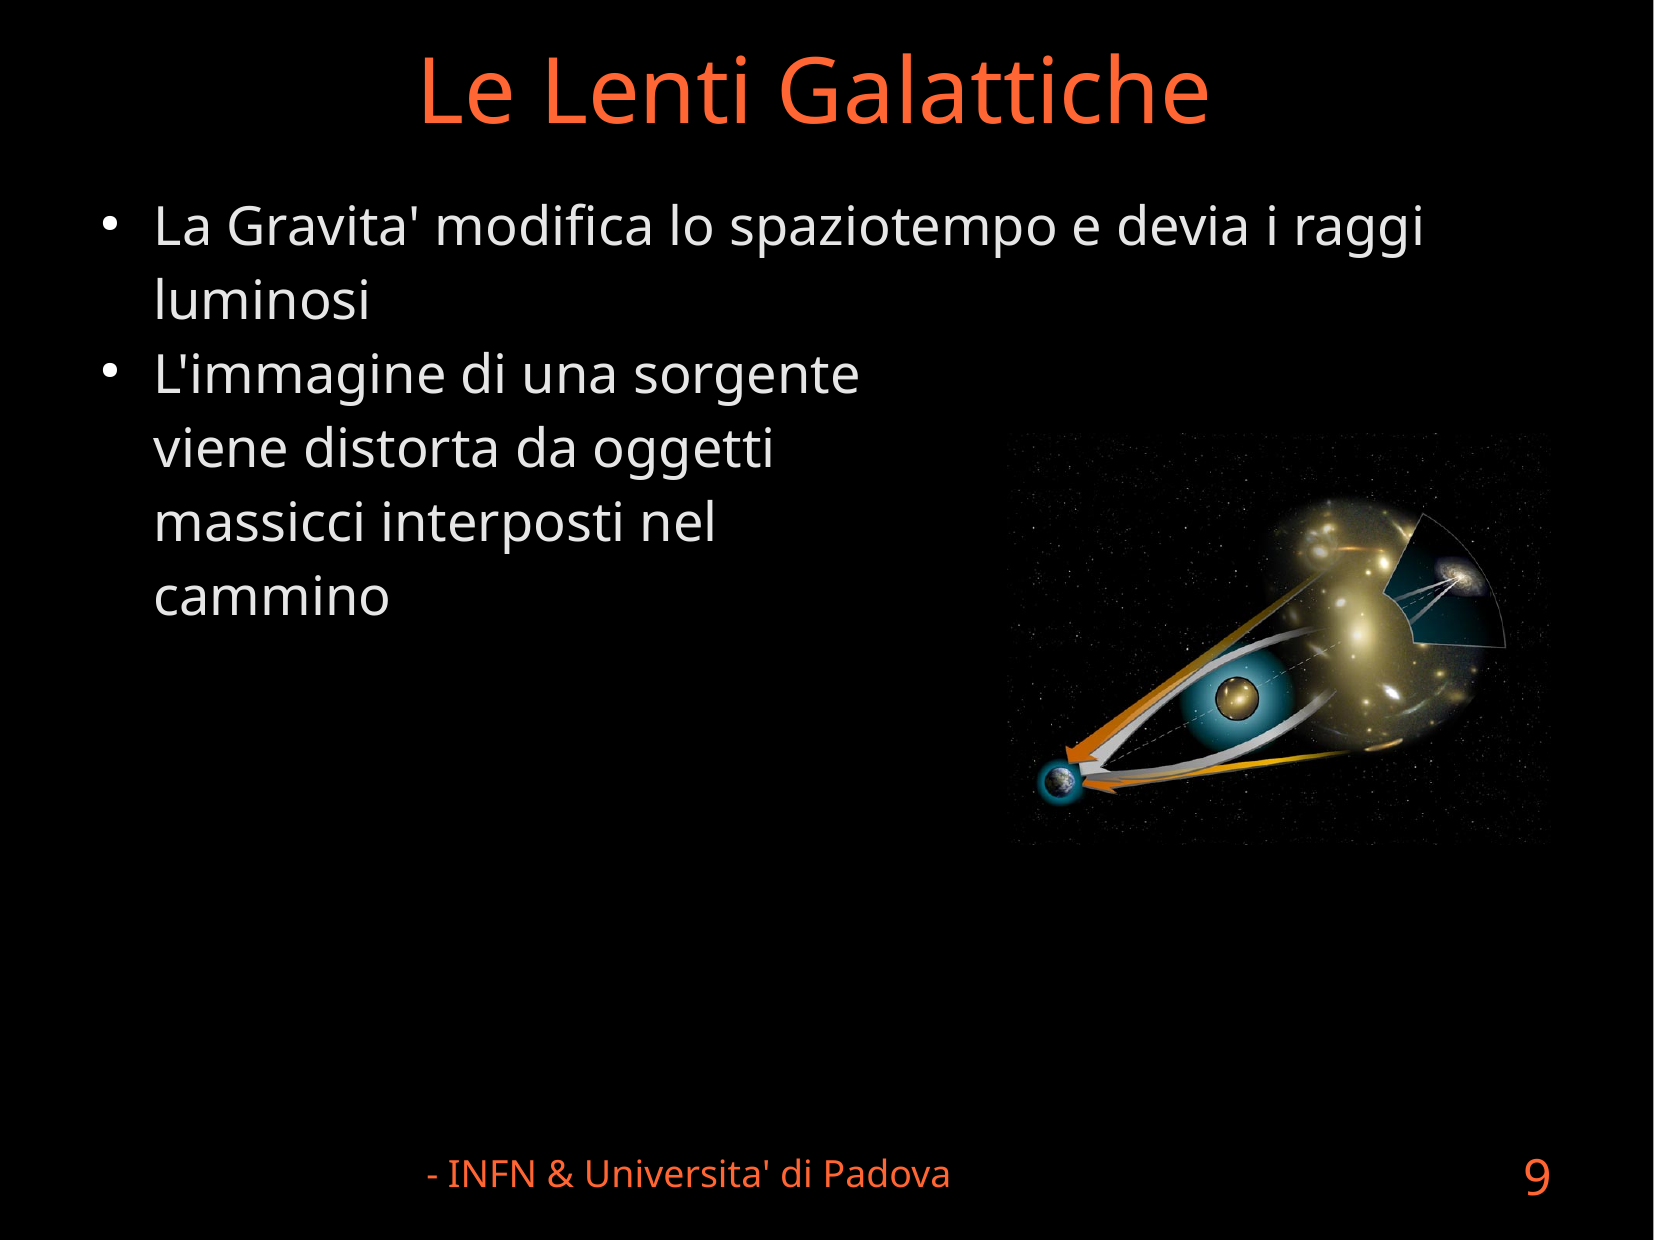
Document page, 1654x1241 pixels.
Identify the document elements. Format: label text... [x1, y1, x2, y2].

list L'immagine di una sorgente viene distorta da oggetti massicci interposti nel cammino [82, 335, 938, 700]
picture [1007, 433, 1551, 845]
list La Gravita' modifica lo spaziotempo e devia i raggi luminosi [82, 187, 1571, 272]
title Le Lenti Galattiche [82, 19, 1571, 157]
